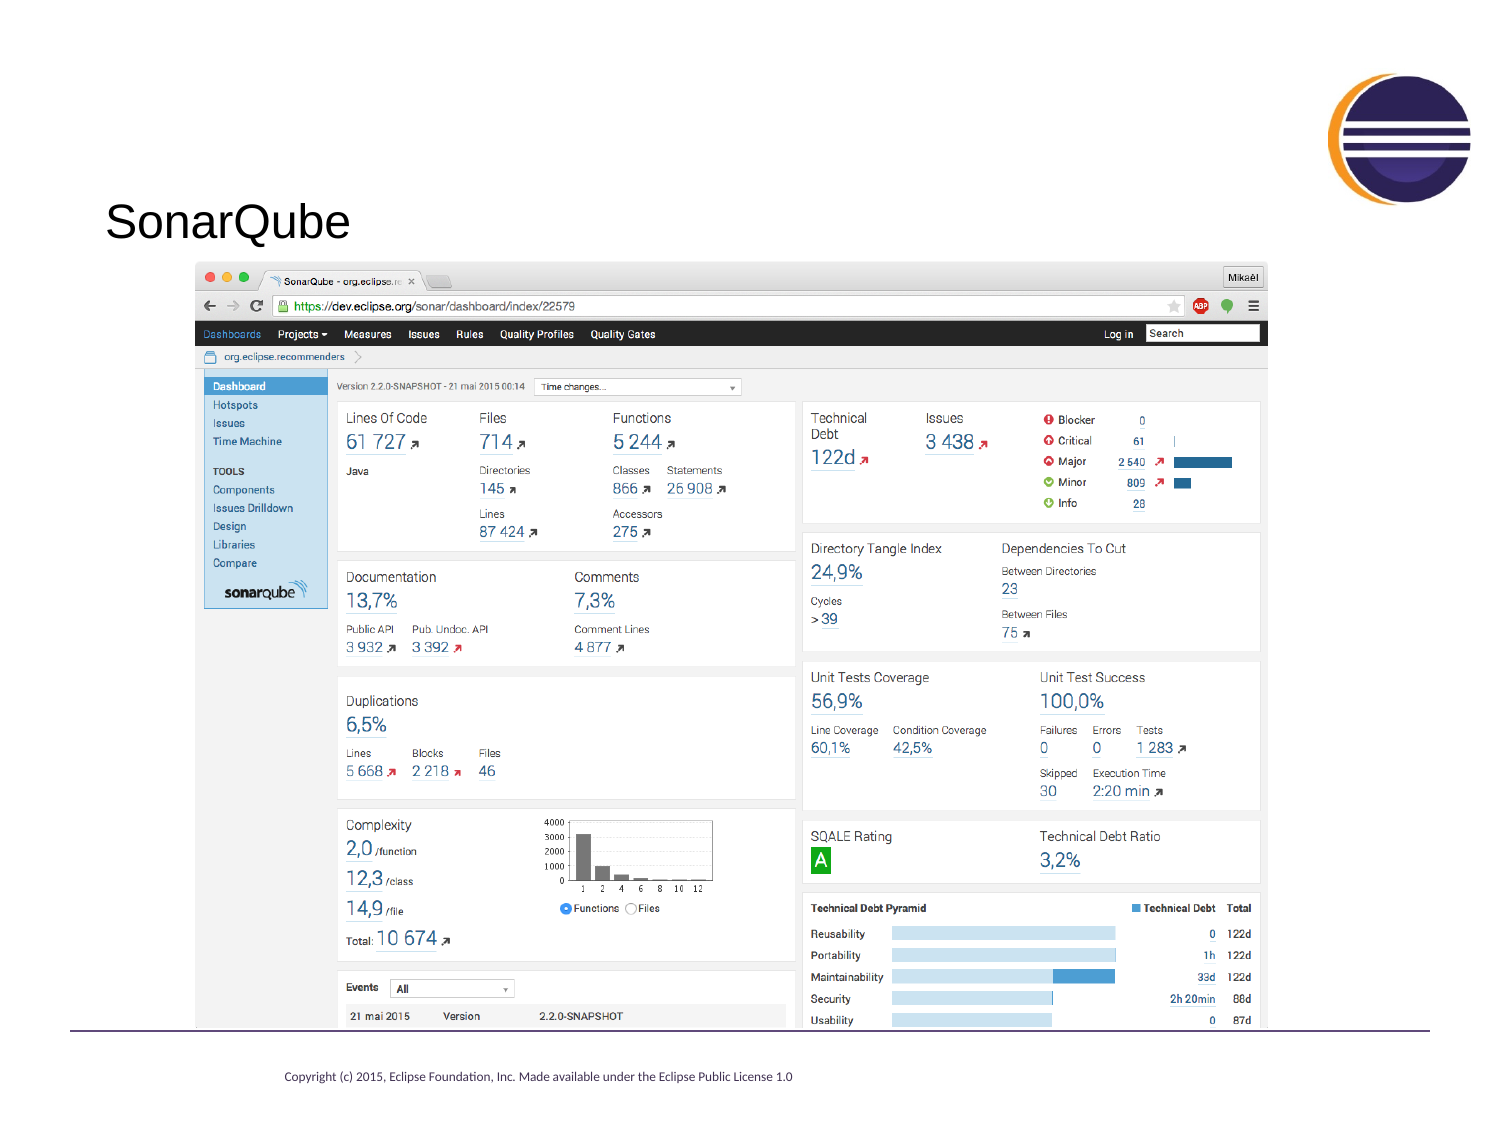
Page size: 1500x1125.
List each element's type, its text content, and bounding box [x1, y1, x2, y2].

title SonarQube [105, 88, 1381, 330]
picture [1328, 68, 1471, 210]
picture [195, 261, 1268, 1028]
